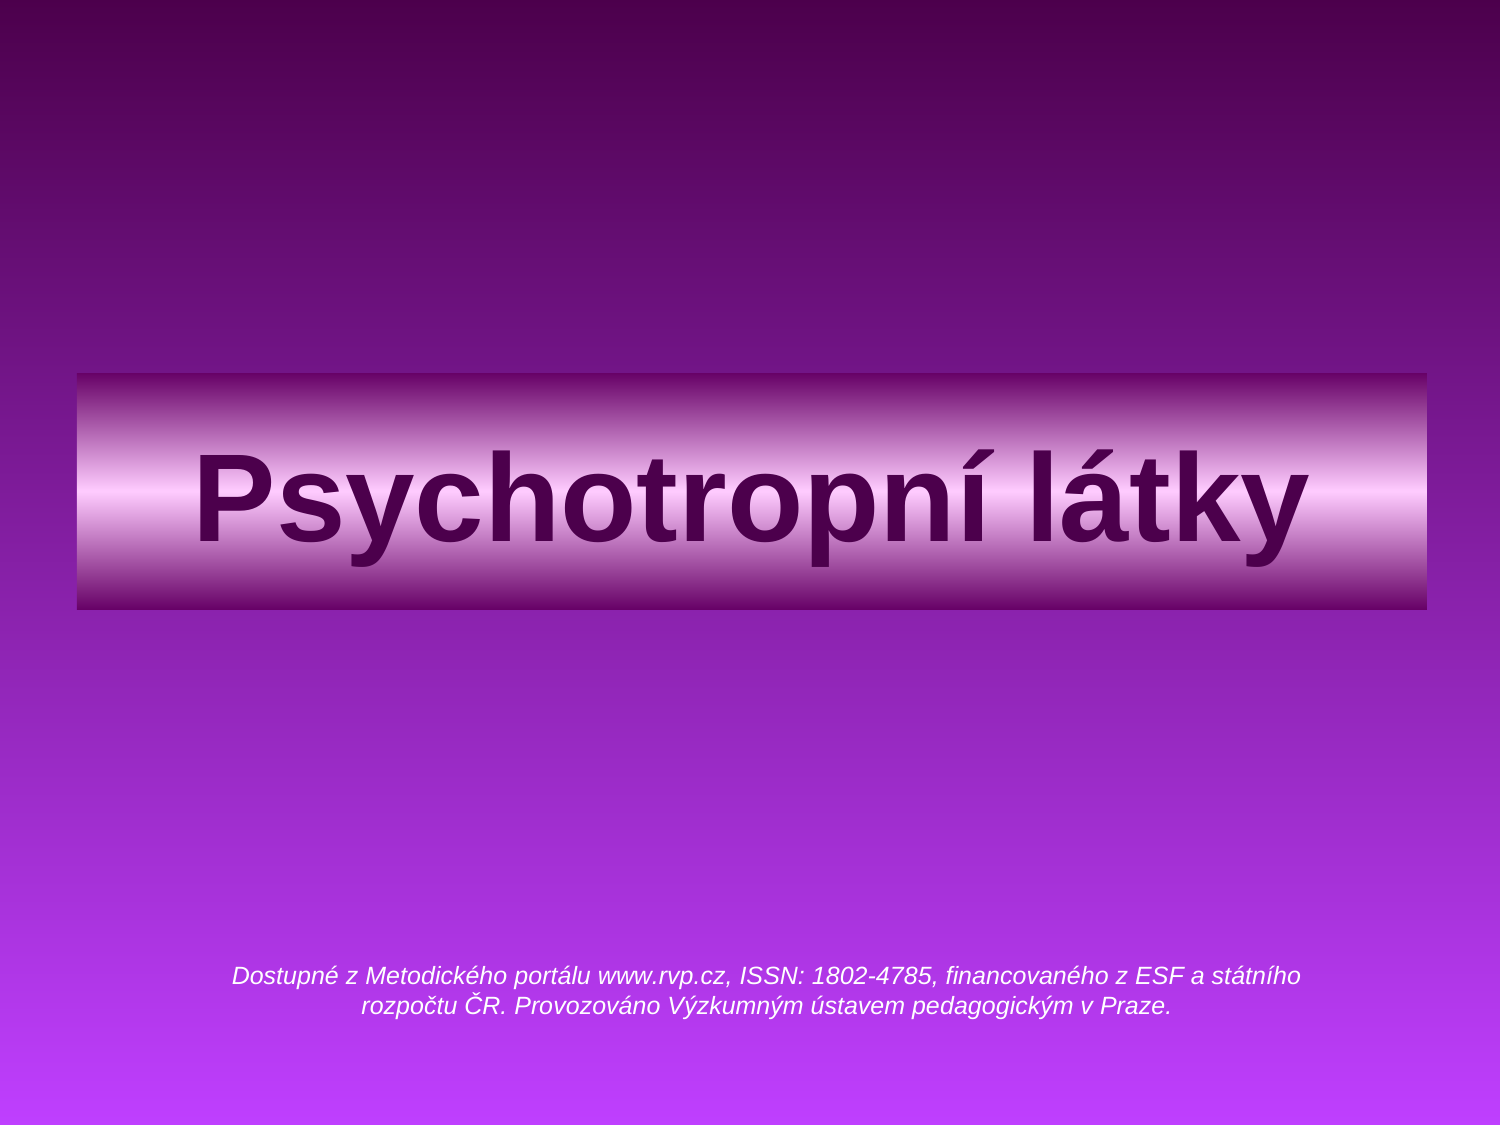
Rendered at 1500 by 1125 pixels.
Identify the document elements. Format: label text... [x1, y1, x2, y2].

title Psychotropní látky [76, 373, 1427, 610]
text_box Dostupné z Metodického portálu www.rvp.cz, ISSN: 1802-4785, financovaného z ESF a státního rozpočtu ČR. Provozováno Výzkumným ústavem pedagogickým v Praze. [183, 952, 1353, 1028]
